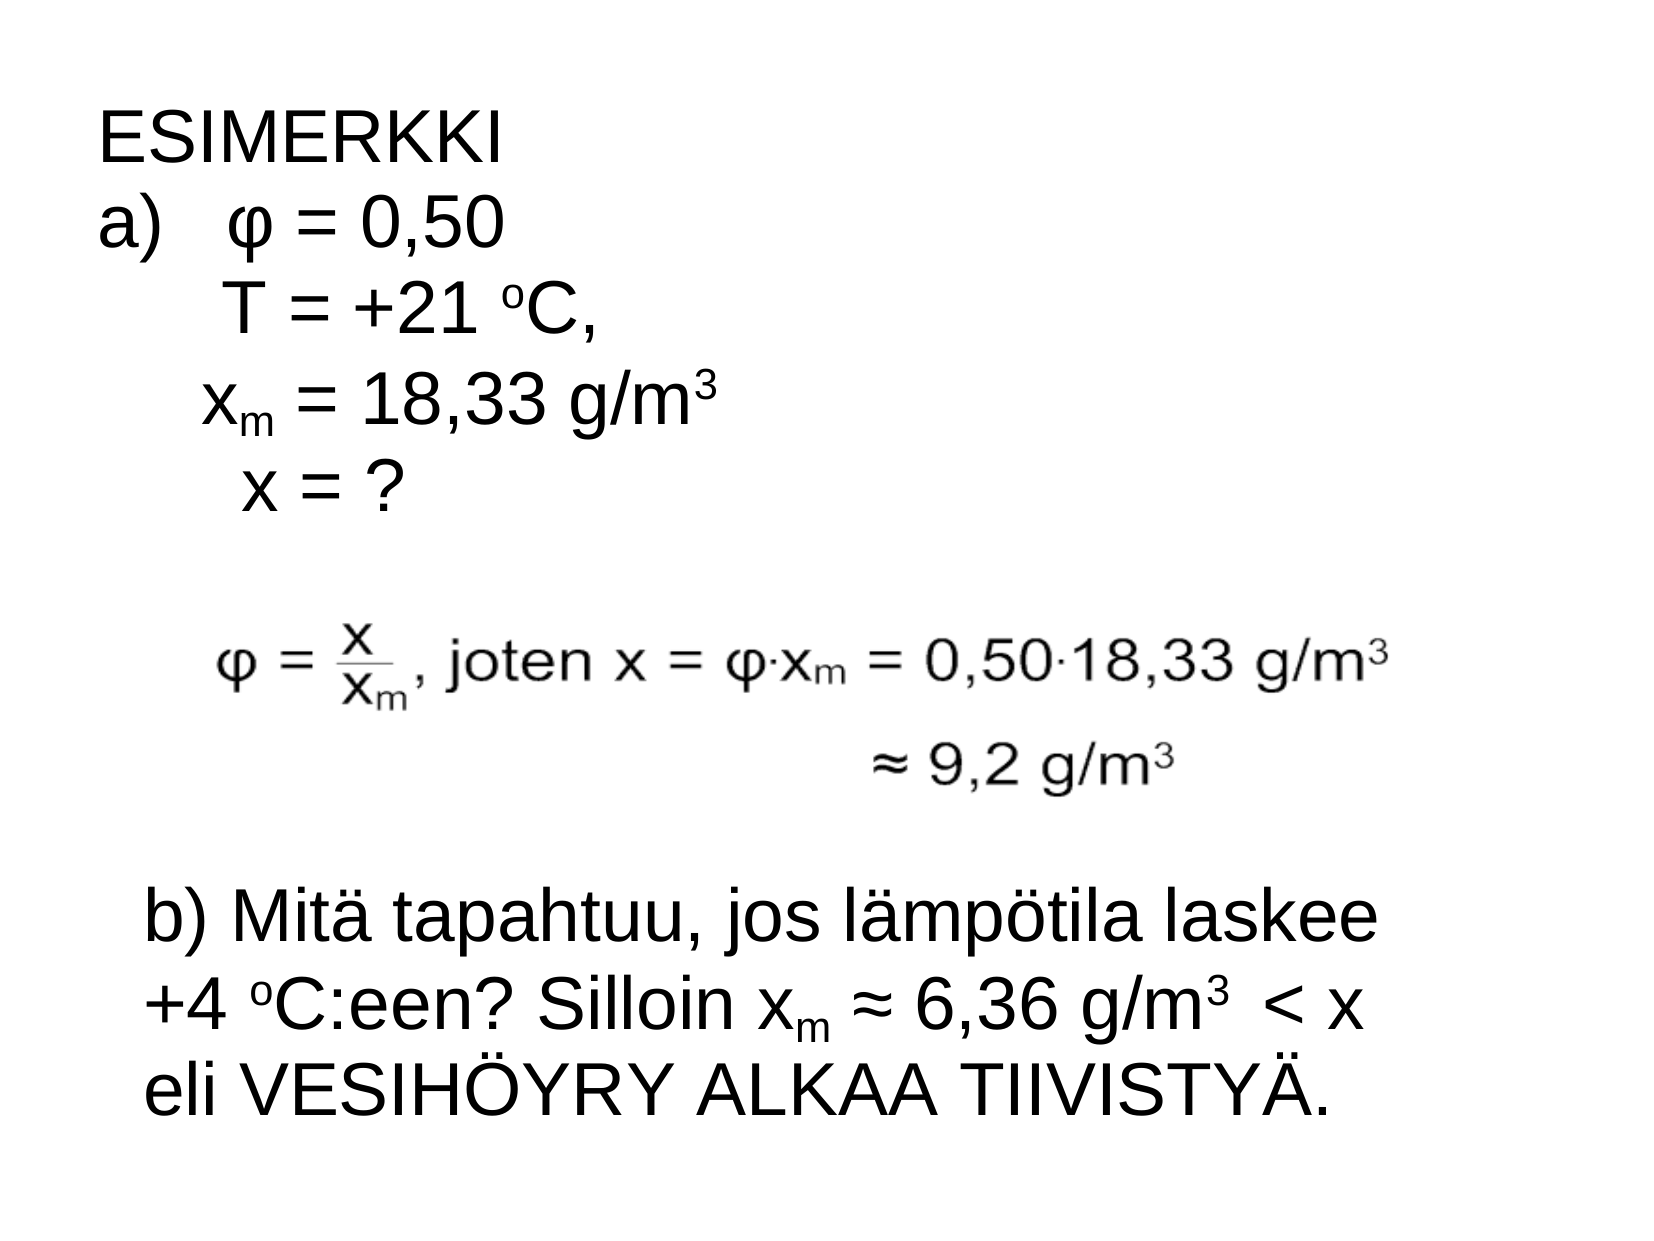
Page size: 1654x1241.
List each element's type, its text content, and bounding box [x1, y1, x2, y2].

picture [159, 565, 1465, 827]
text_box ESIMERKKI a) φ = 0,50 T = +21 oC, xm = 18,33 g/m3 x = ? [82, 82, 1456, 532]
text_box b) Mitä tapahtuu, jos lämpötila laskee +4 oC:een? Silloin xm ≈ 6,36 g/m3 < x eli VESIHÖYRY ALKAA TIIVISTYÄ. [128, 862, 1418, 1135]
